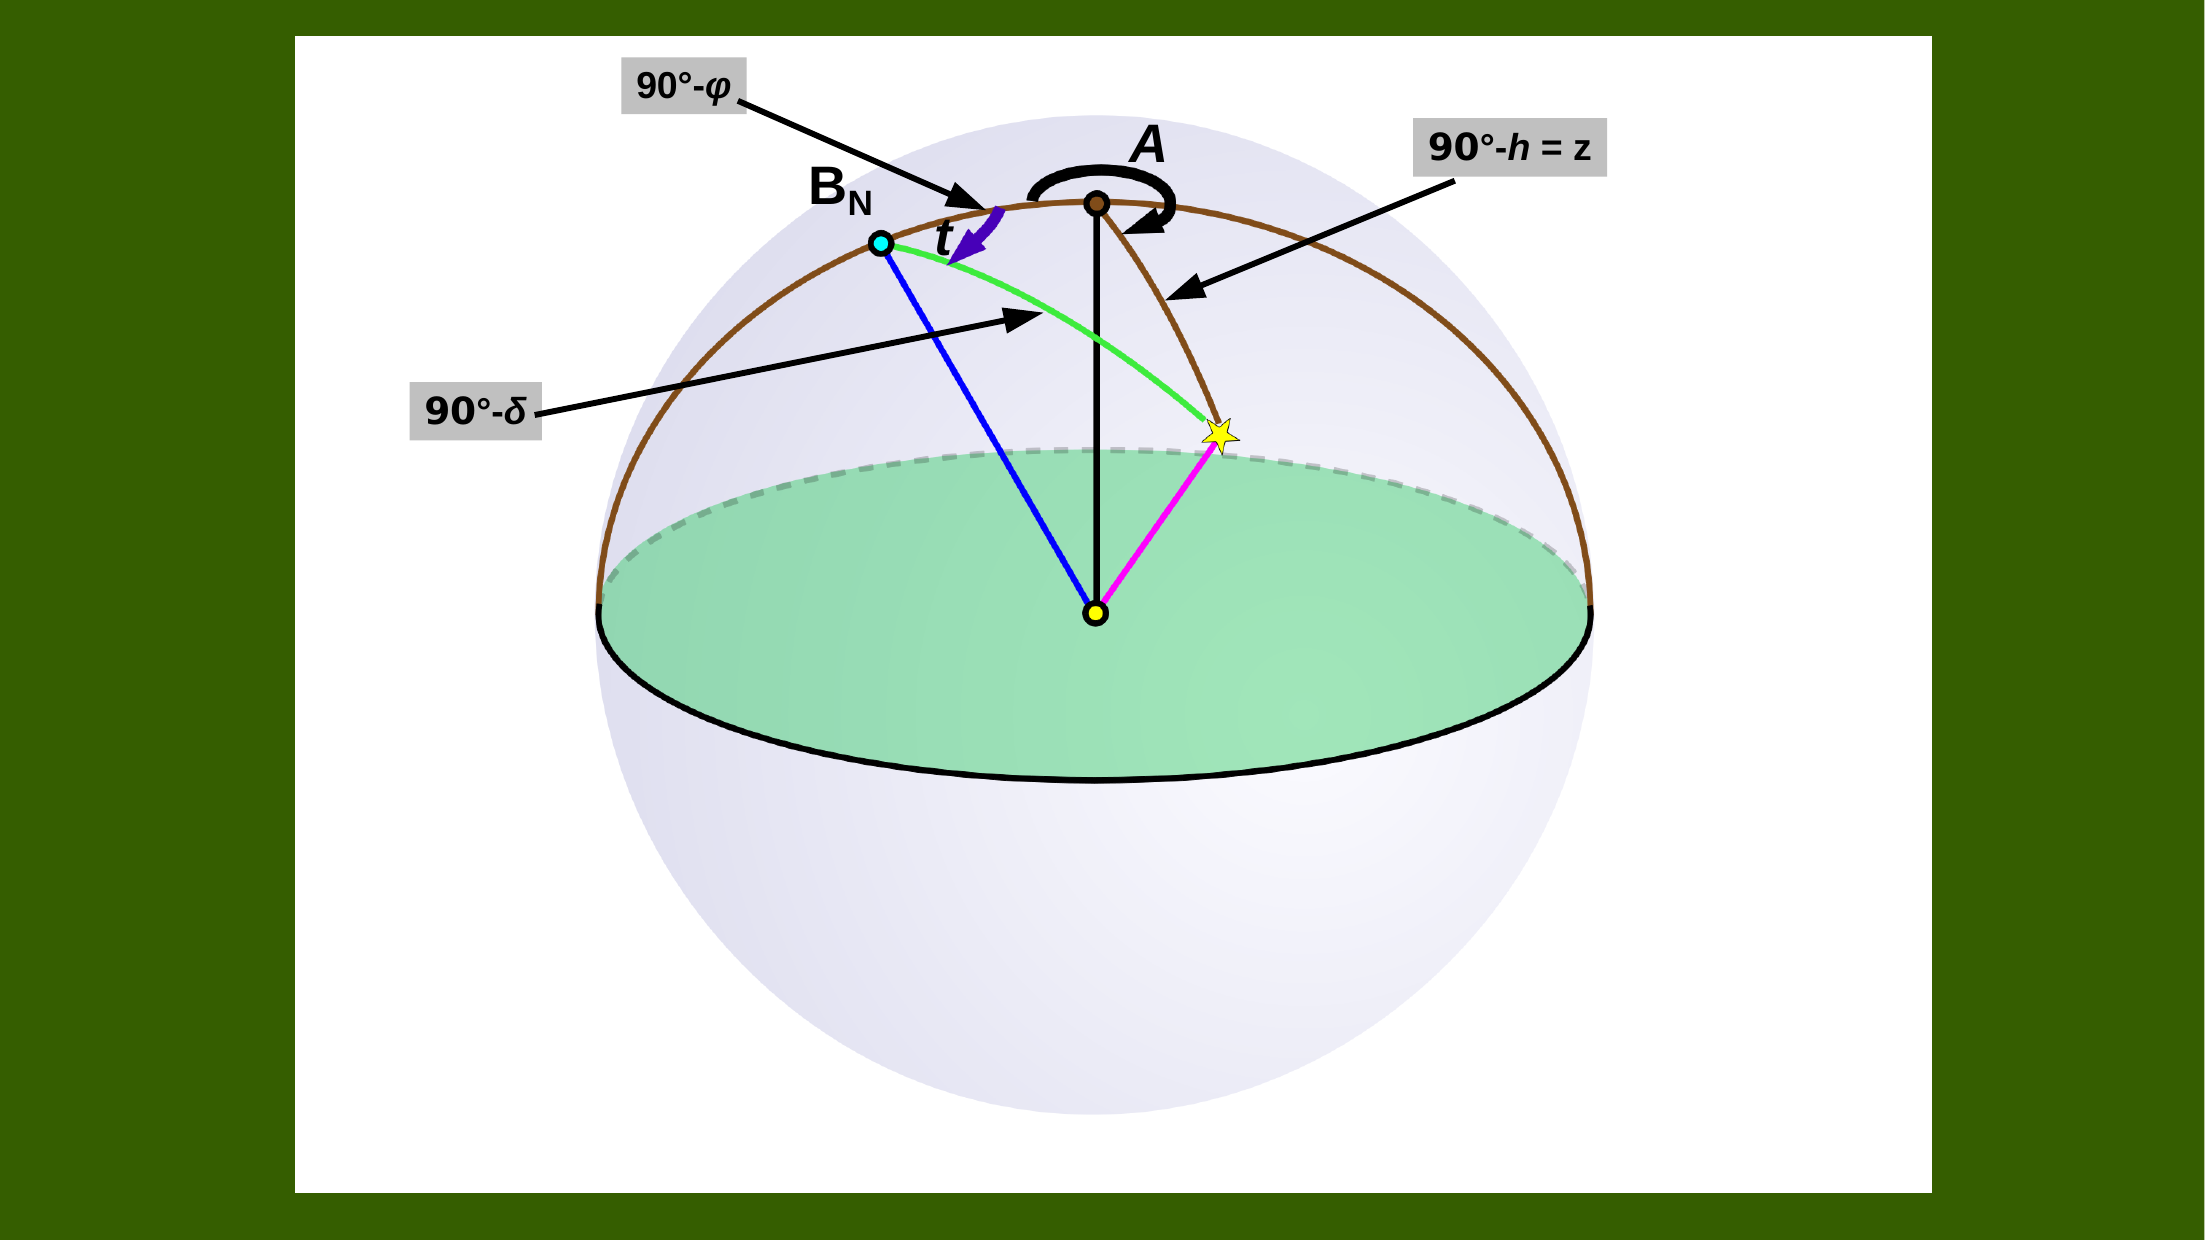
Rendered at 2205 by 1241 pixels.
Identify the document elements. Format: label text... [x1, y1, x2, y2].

text_box A [1114, 105, 1184, 182]
text_box 90°-h = z [1413, 118, 1608, 177]
text_box 90°-φ [621, 57, 747, 115]
text_box BN [793, 147, 889, 231]
text_box 90°-δ [409, 382, 542, 441]
picture [295, 36, 1932, 1193]
text_box t [920, 199, 968, 275]
